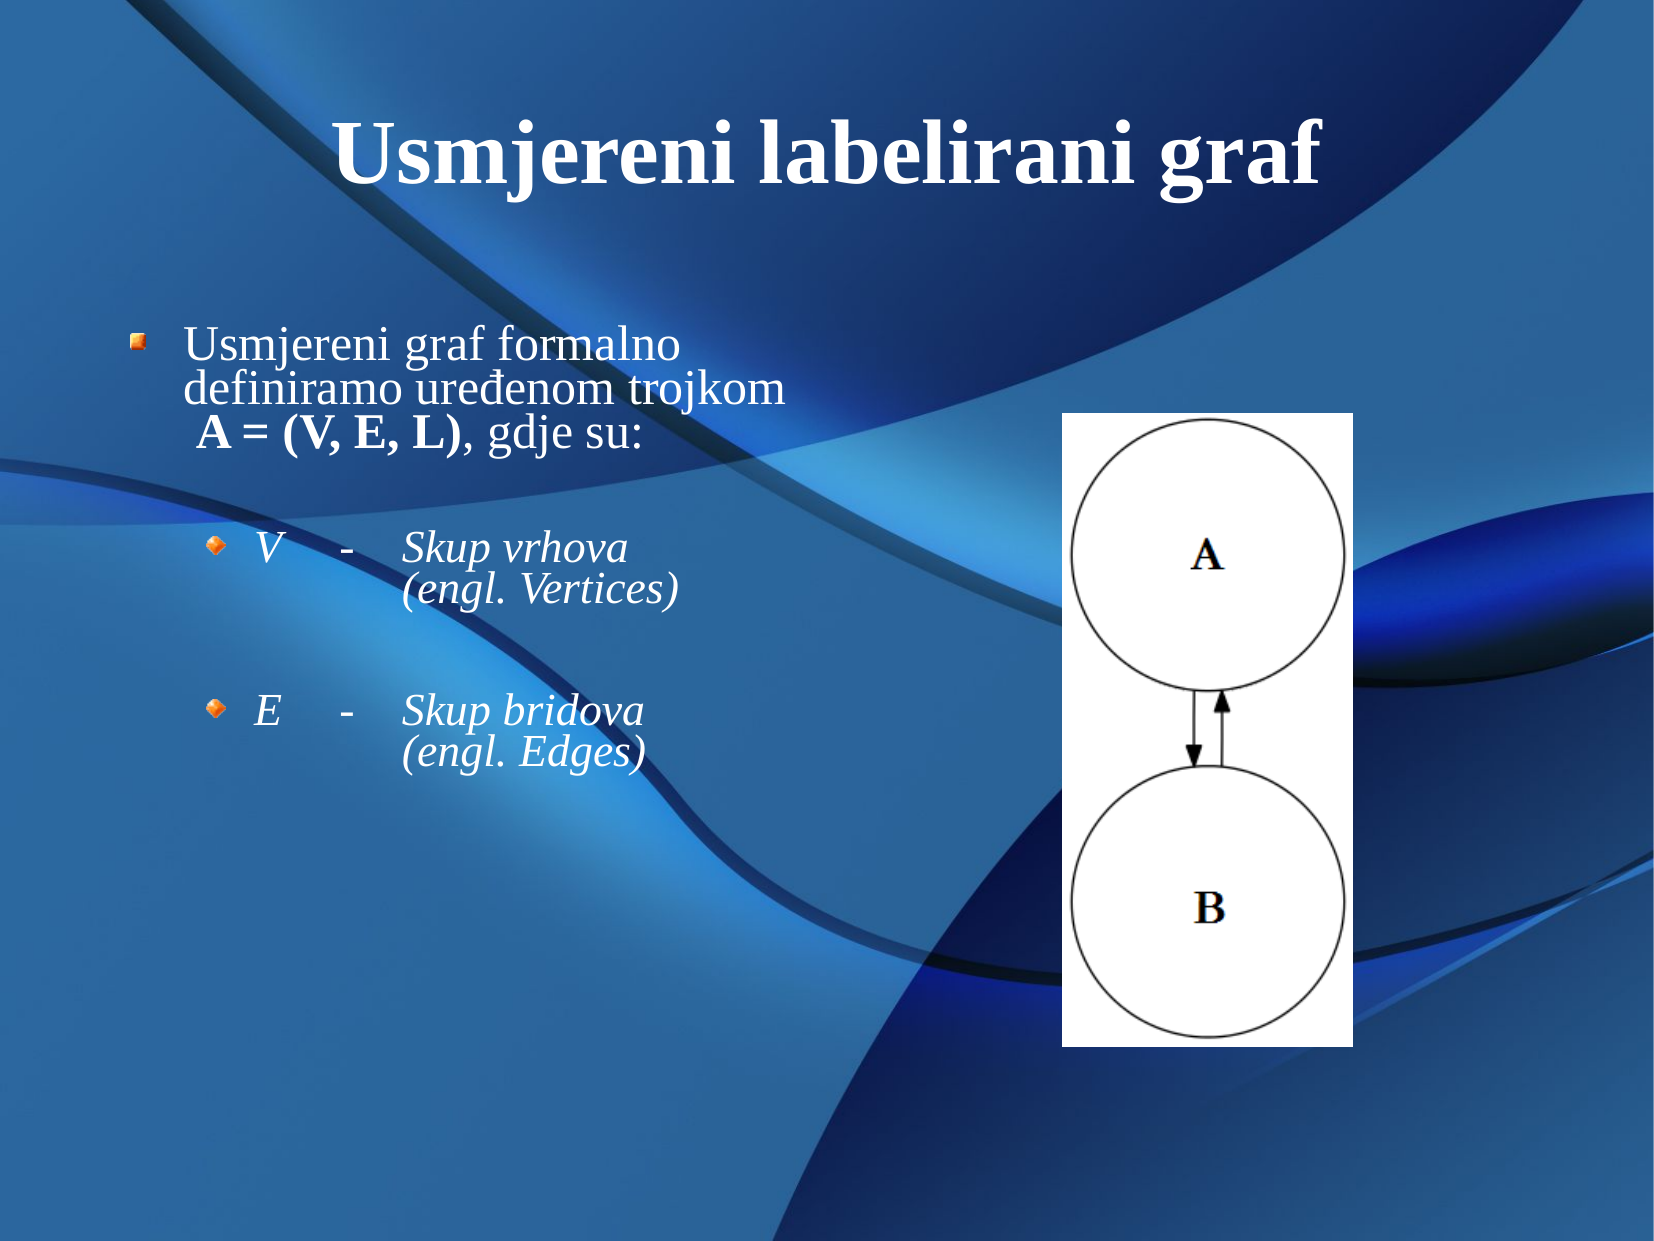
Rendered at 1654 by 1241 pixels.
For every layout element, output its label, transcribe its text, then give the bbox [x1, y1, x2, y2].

title Usmjereni labelirani graf [82, 49, 1571, 257]
list Usmjereni graf formalno definiramo uređenom trojkom A = (V, E, L), gdje su: V - Skup vrhova (engl. Vertices) E - Skup bridova (engl. Edges) [41, 324, 798, 1241]
picture [0, 0, 1654, 1241]
